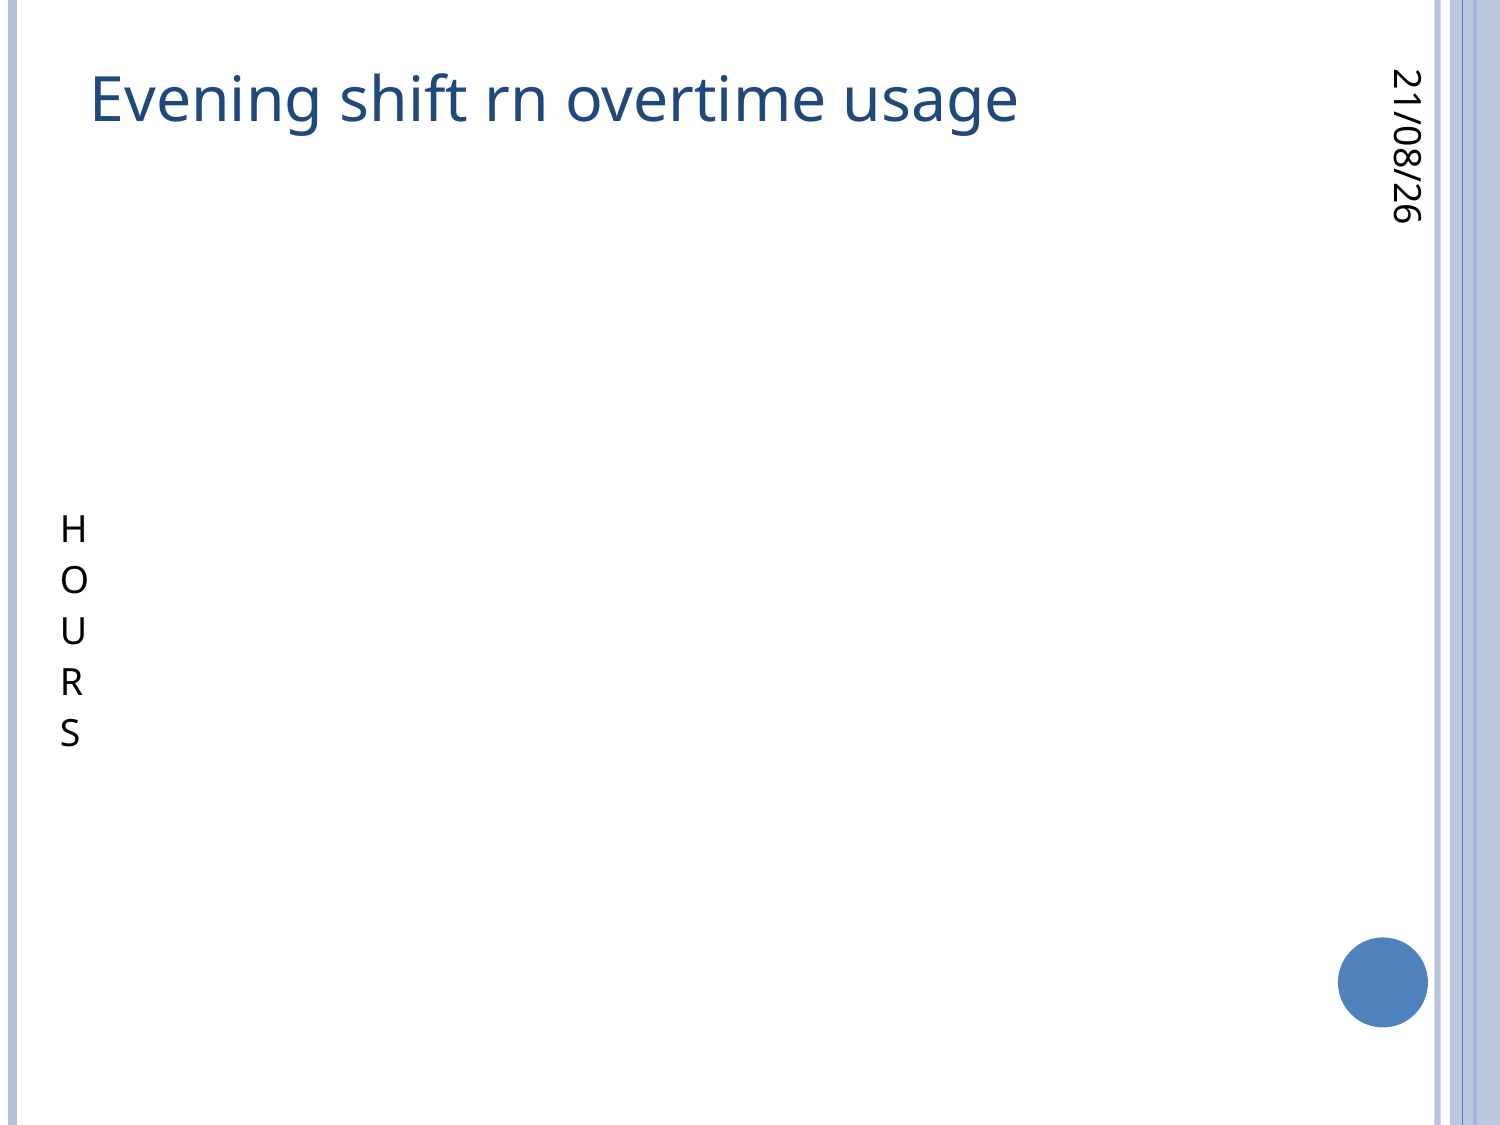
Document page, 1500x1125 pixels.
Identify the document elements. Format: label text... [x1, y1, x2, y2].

title Evening shift rn overtime usage [75, 45, 1300, 150]
text_box HOURS [44, 494, 88, 738]
